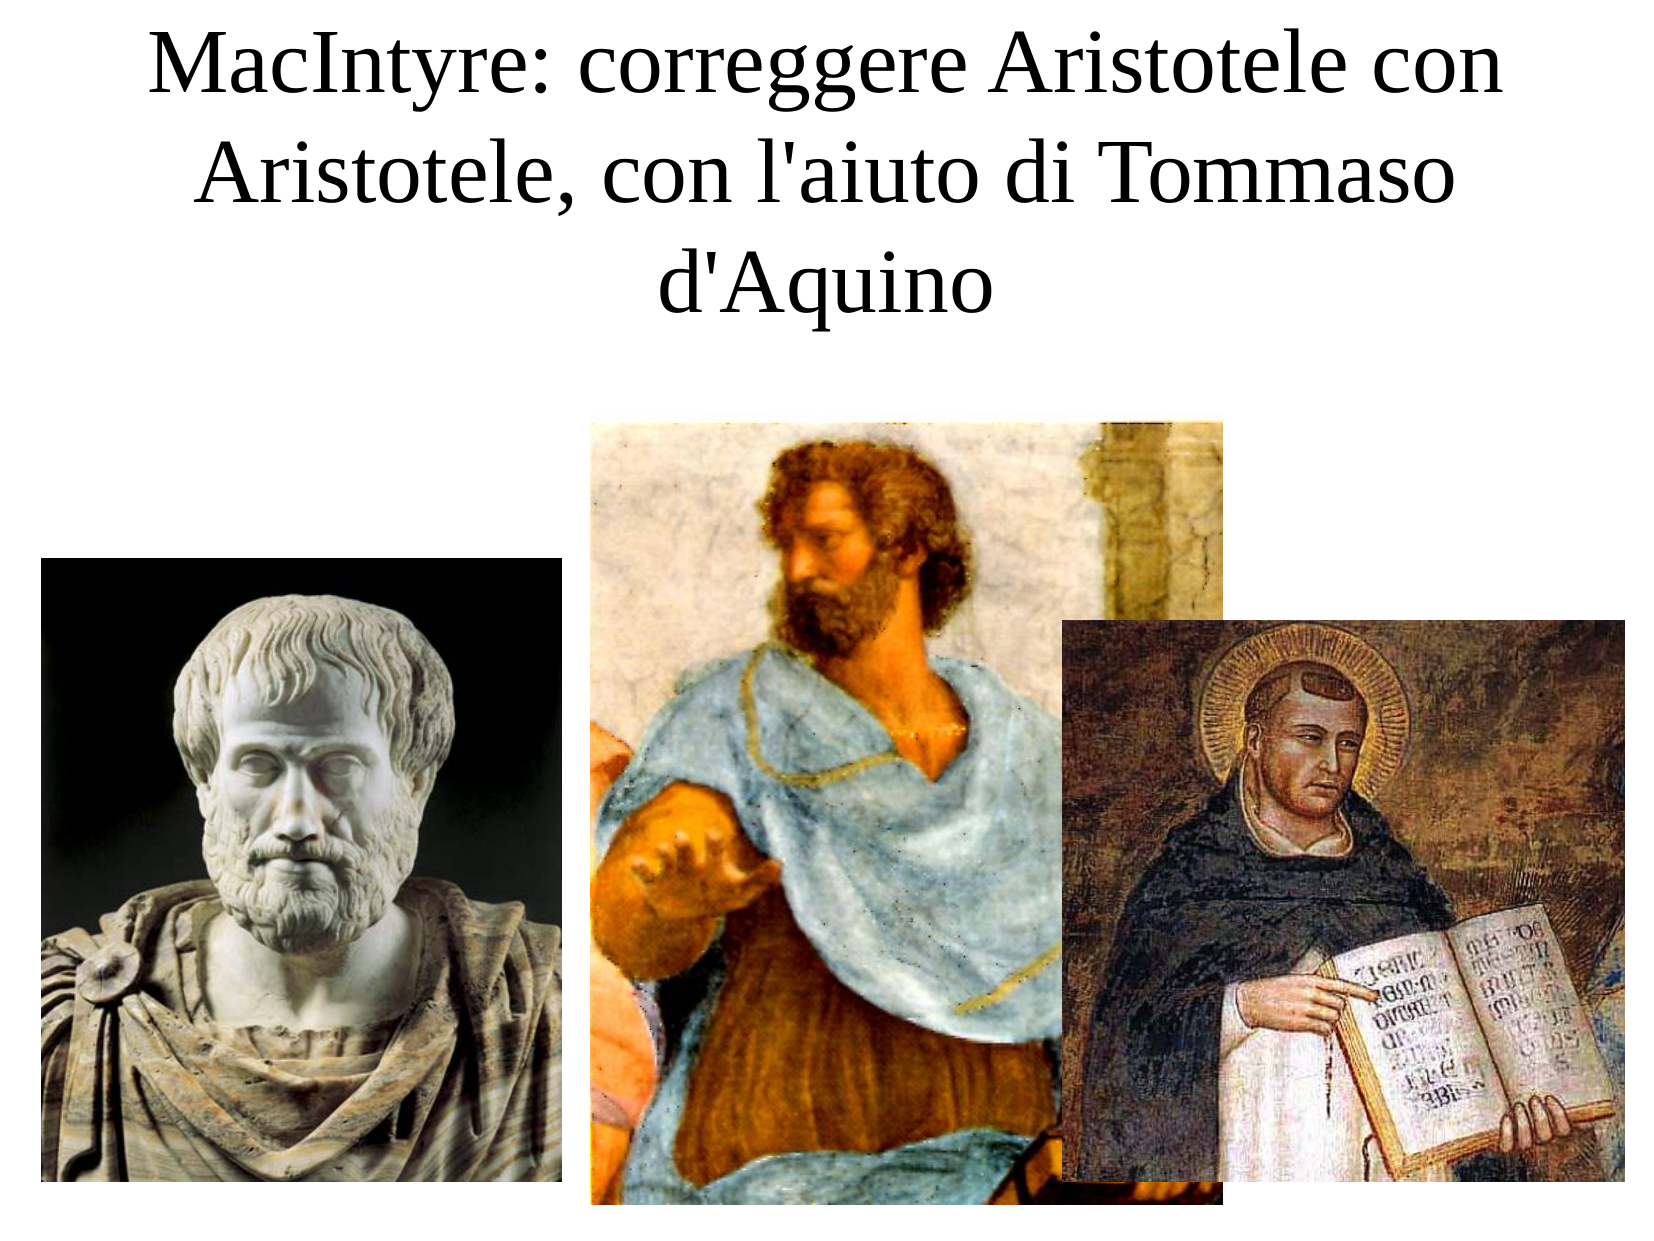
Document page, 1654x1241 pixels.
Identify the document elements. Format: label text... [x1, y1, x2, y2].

picture [590, 413, 1625, 1205]
picture [41, 558, 562, 1182]
title MacIntyre: correggere Aristotele con Aristotele, con l'aiuto di Tommaso d'Aquino [82, 0, 1571, 306]
